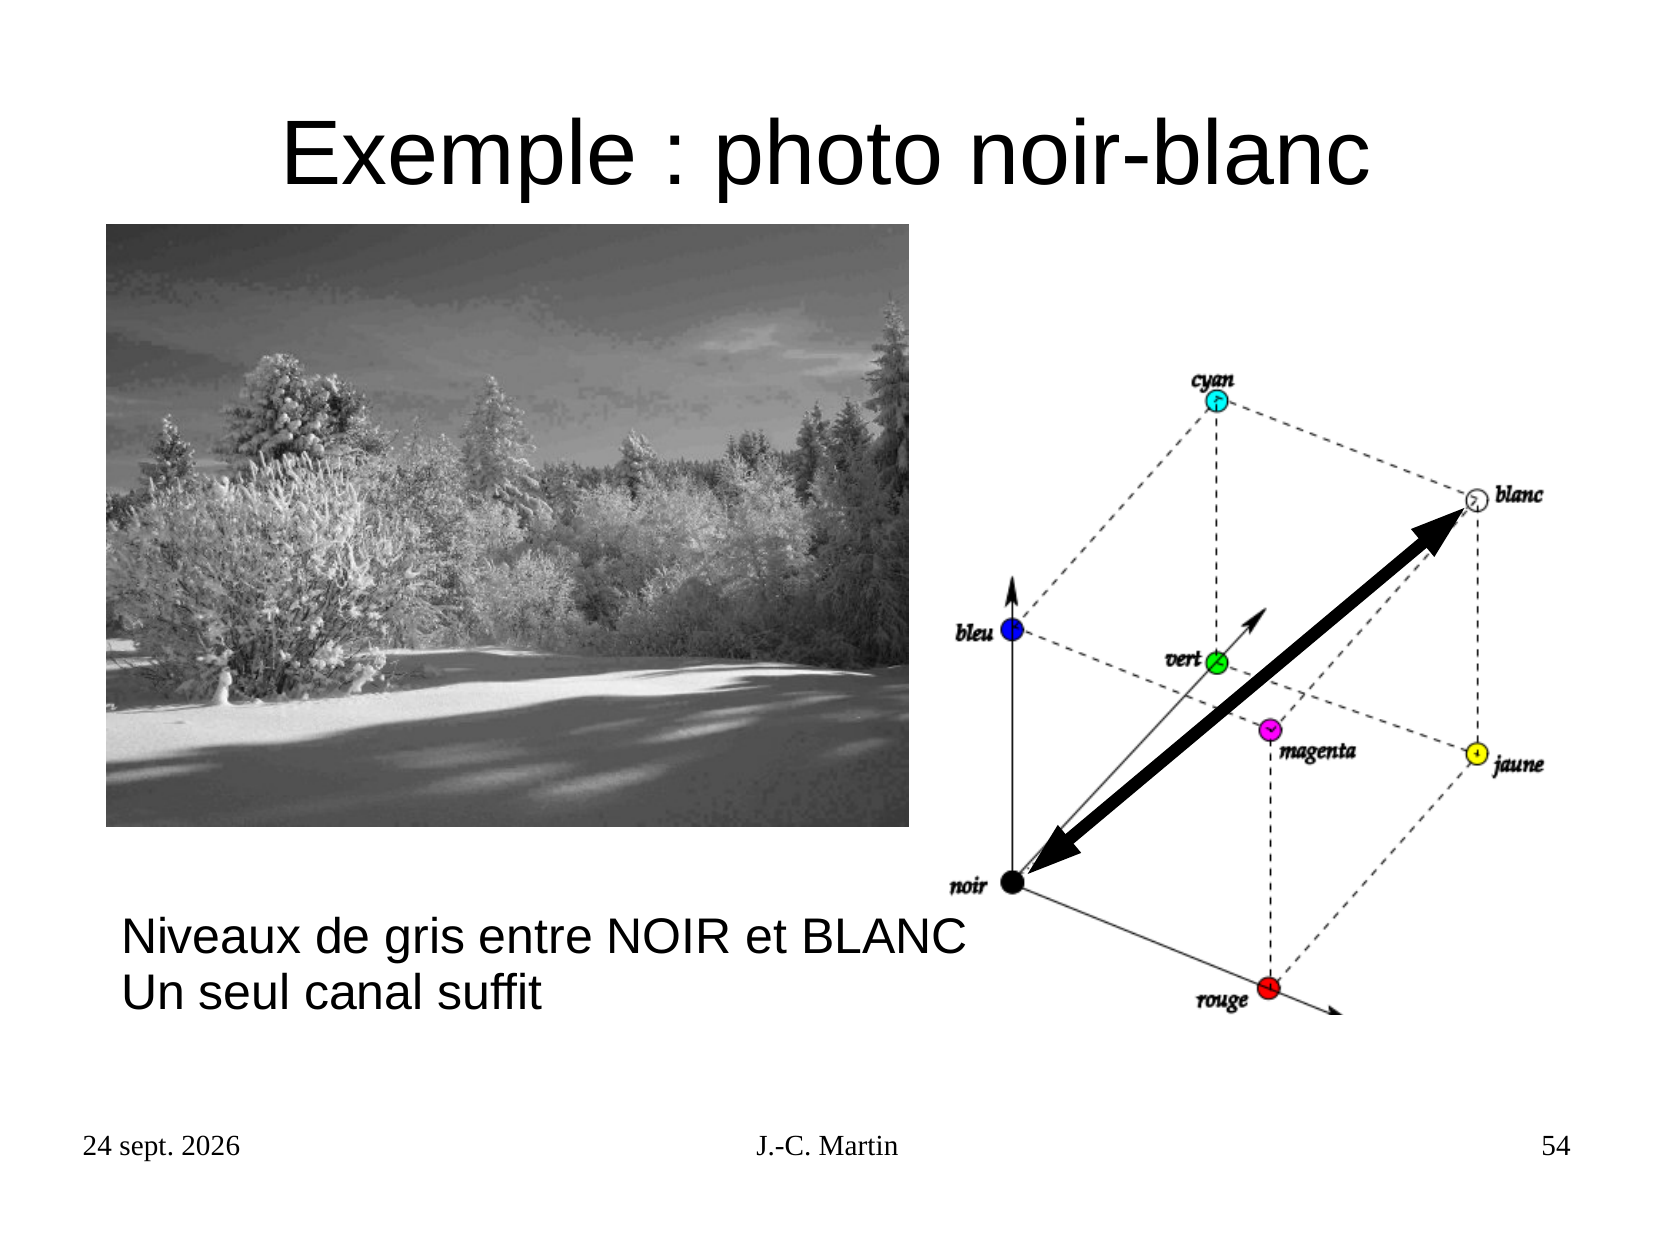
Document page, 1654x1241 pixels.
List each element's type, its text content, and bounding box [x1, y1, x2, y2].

title Exemple : photo noir-blanc [82, 49, 1571, 257]
text_box Niveaux de gris entre NOIR et BLANC Un seul canal suffit [106, 901, 984, 1028]
picture [921, 366, 1572, 1015]
picture [106, 224, 909, 827]
